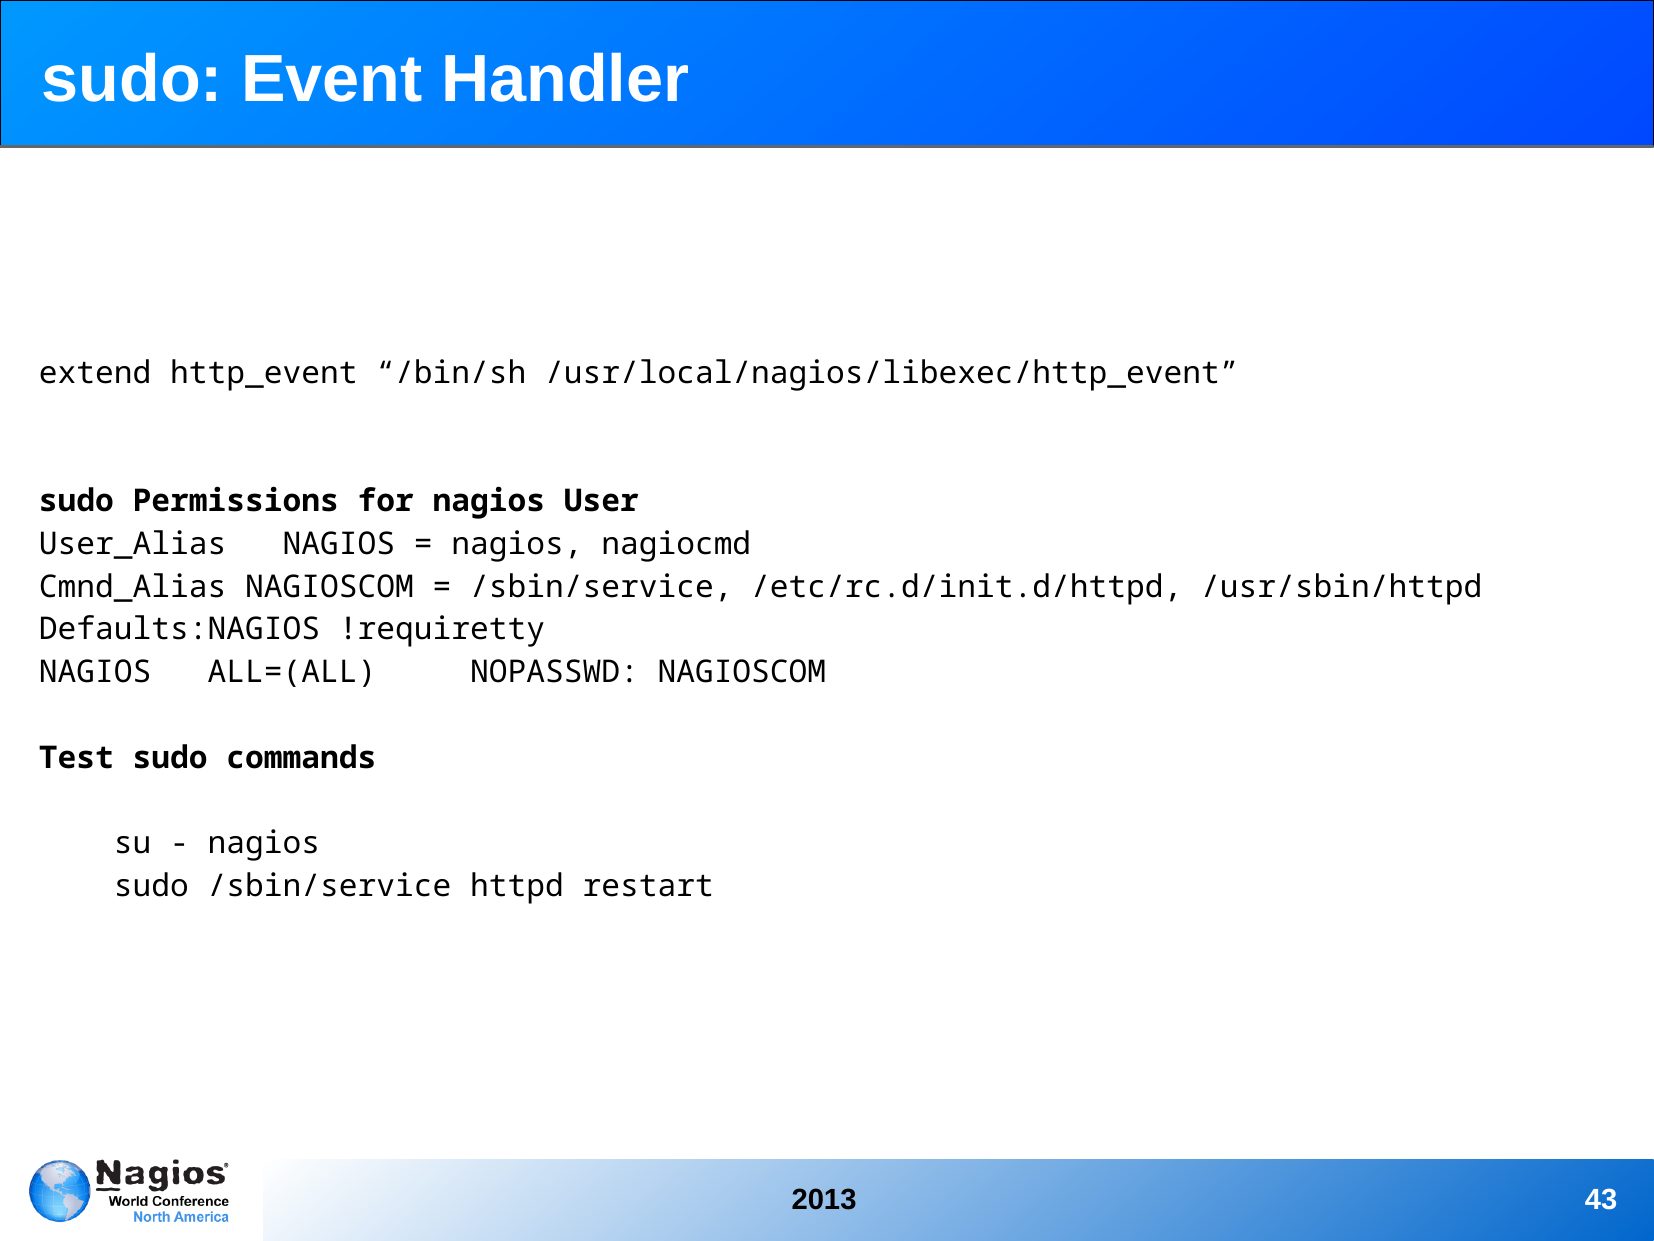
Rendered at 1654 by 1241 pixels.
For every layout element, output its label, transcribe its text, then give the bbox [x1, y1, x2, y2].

title sudo: Event Handler [41, 29, 1638, 127]
picture [29, 1159, 229, 1235]
subtitle extend http_event “/bin/sh /usr/local/nagios/libexec/http_event” sudo Permissions for nagios User User_Alias NAGIOS = nagios, nagiocmd Cmnd_Alias NAGIOSCOM = /sbin/service, /etc/rc.d/init.d/httpd, /usr/sbin/httpd Defaults:NAGIOS !requiretty NAGIOS ALL=(ALL) NOPASSWD: NAGIOSCOM Test sudo commands su - nagios sudo /sbin/service httpd restart [38, 171, 1654, 1170]
